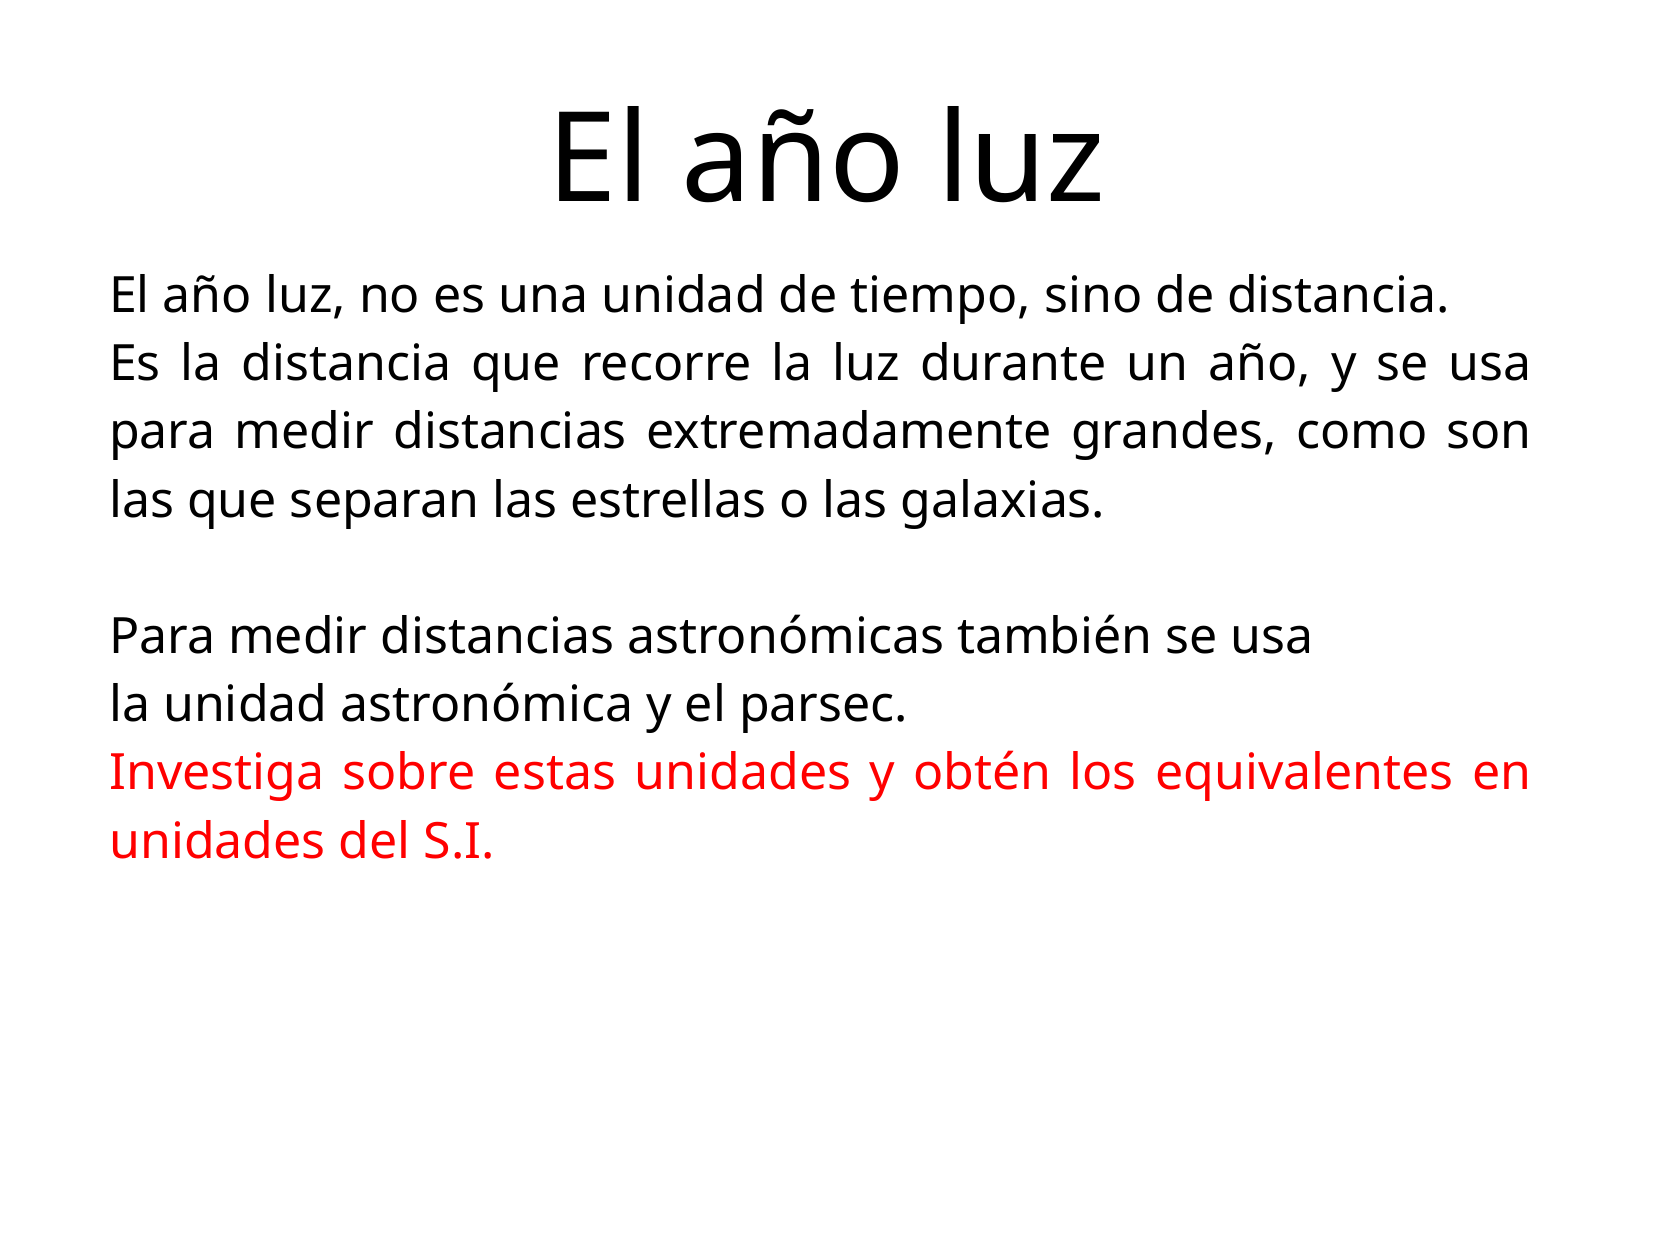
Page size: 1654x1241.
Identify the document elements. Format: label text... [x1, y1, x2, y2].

title El año luz [82, 43, 1571, 263]
text_box El año luz, no es una unidad de tiempo, sino de distancia. Es la distancia que recorre la luz durante un año, y se usa para medir distancias extremadamente grandes, como son las que separan las estrellas o las galaxias. Para medir distancias astronómicas también se usa la unidad astronómica y el parsec. Investiga sobre estas unidades y obtén los equivalentes en unidades del S.I. [94, 251, 1548, 1139]
